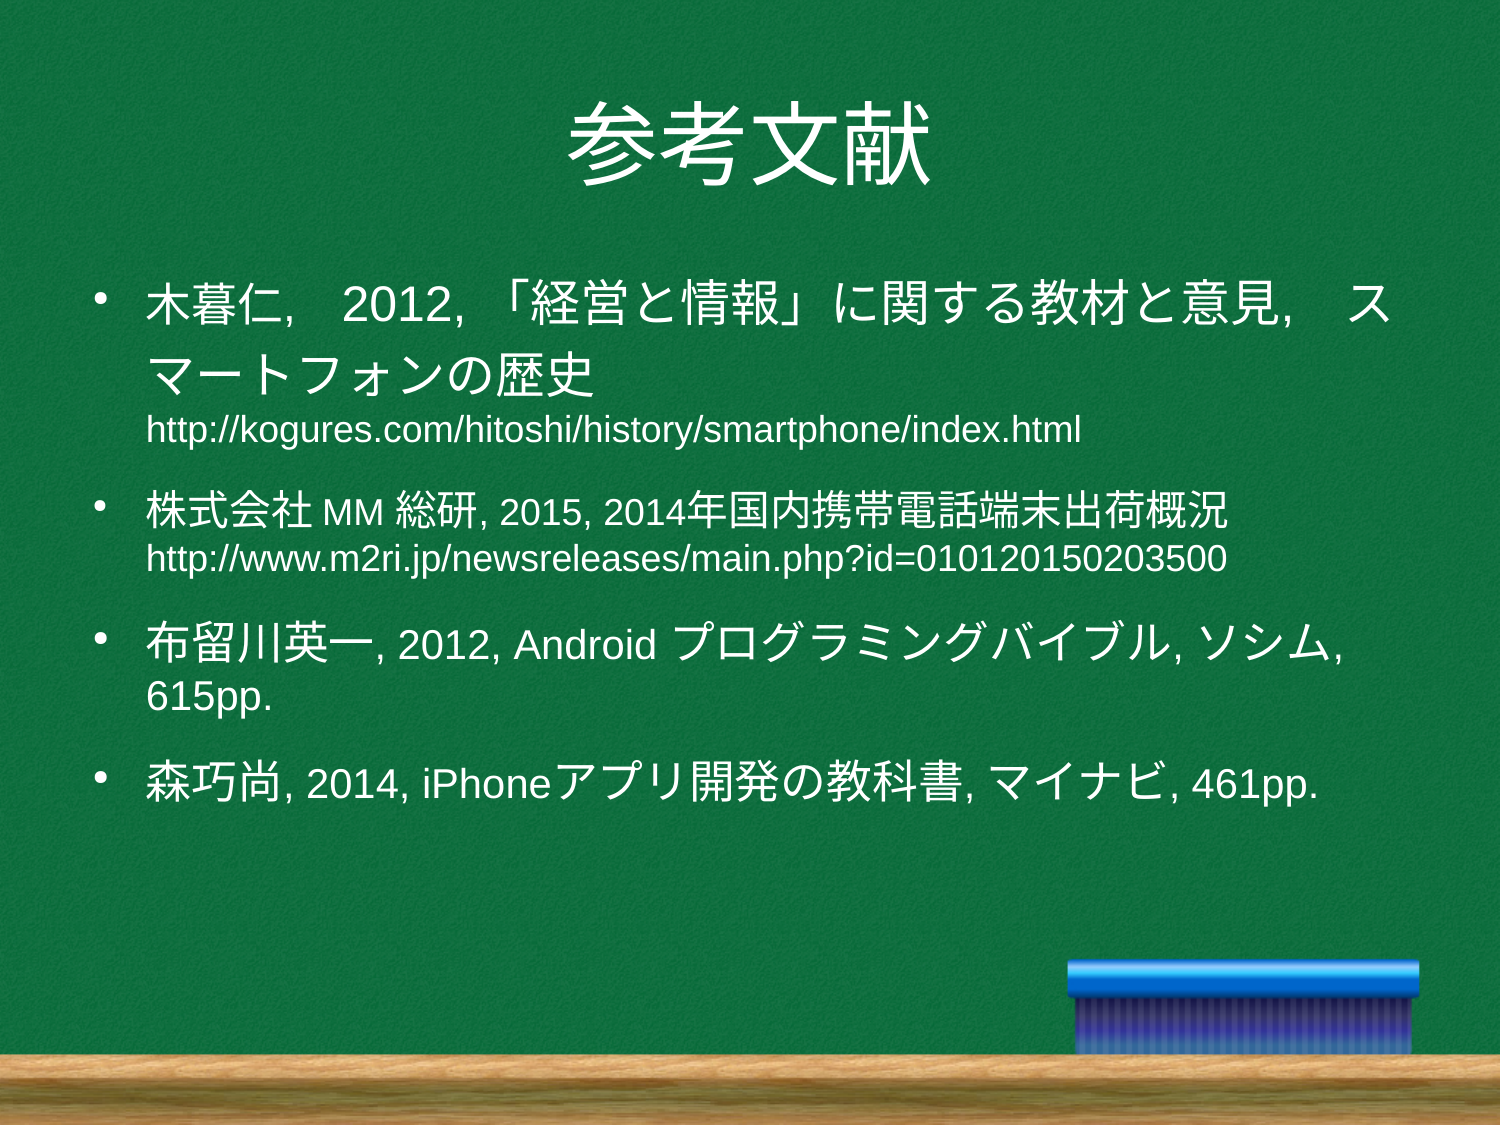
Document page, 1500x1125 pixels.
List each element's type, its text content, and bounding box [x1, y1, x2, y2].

title 参考文献 [75, 44, 1425, 233]
picture [0, 0, 1500, 1125]
list 木暮仁, 2012, 「経営と情報」に関する教材と意見, スマートフォンの歴史 http://kogures.com/hitoshi/history/smartphone/index.html 株式会社 MM 総研, 2015, 2014年国内携帯電話端末出荷概況 http://www.m2ri.jp/newsreleases/main.php?id=010120150203500 布留川英一, 2012, Android プログラミングバイブル, ソシム, 615pp. 森巧尚, 2014, iPhoneアプリ開発の教科書, マイナビ, 461pp. [75, 263, 1425, 916]
